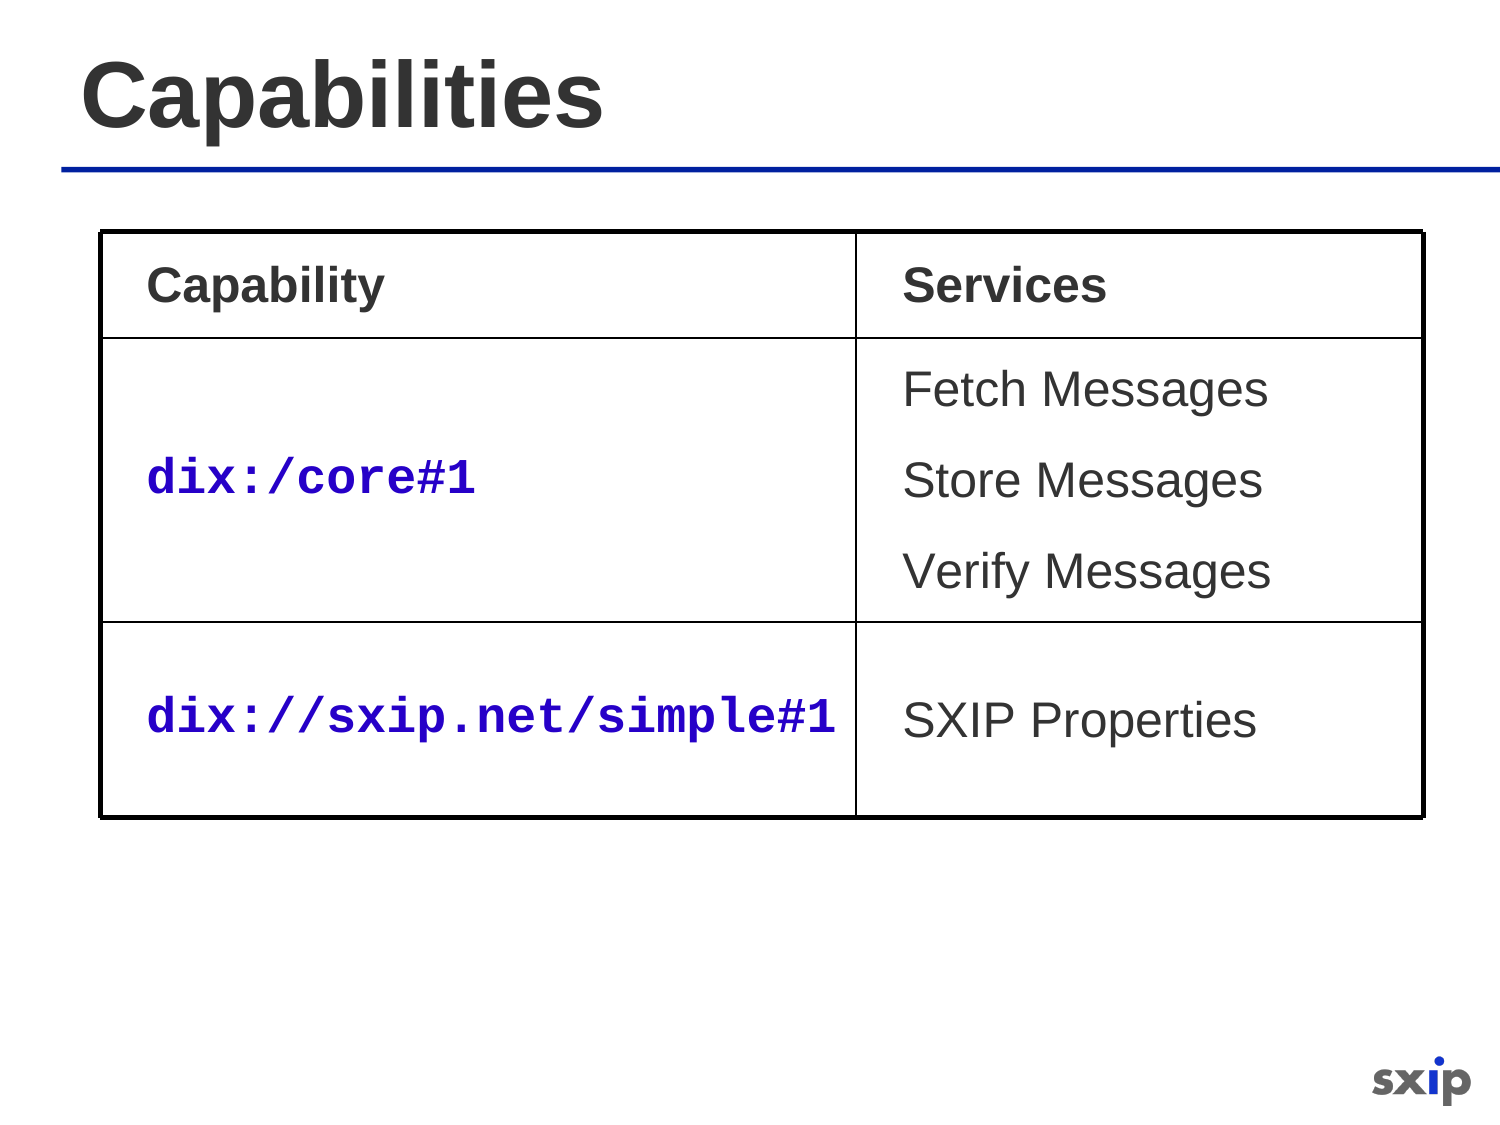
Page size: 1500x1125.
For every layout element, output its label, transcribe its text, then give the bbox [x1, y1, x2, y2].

text_box Fetch Messages Store Messages Verify Messages [857, 339, 1421, 621]
text_box dix://sxip.net/simple#1 [103, 623, 855, 815]
text_box dix:/core#1 [103, 339, 855, 621]
title Capabilities [61, 21, 1495, 169]
text_box Services [857, 234, 1421, 337]
text_box Capability [103, 234, 855, 337]
text_box SXIP Properties [857, 623, 1421, 815]
picture [1372, 1056, 1471, 1106]
